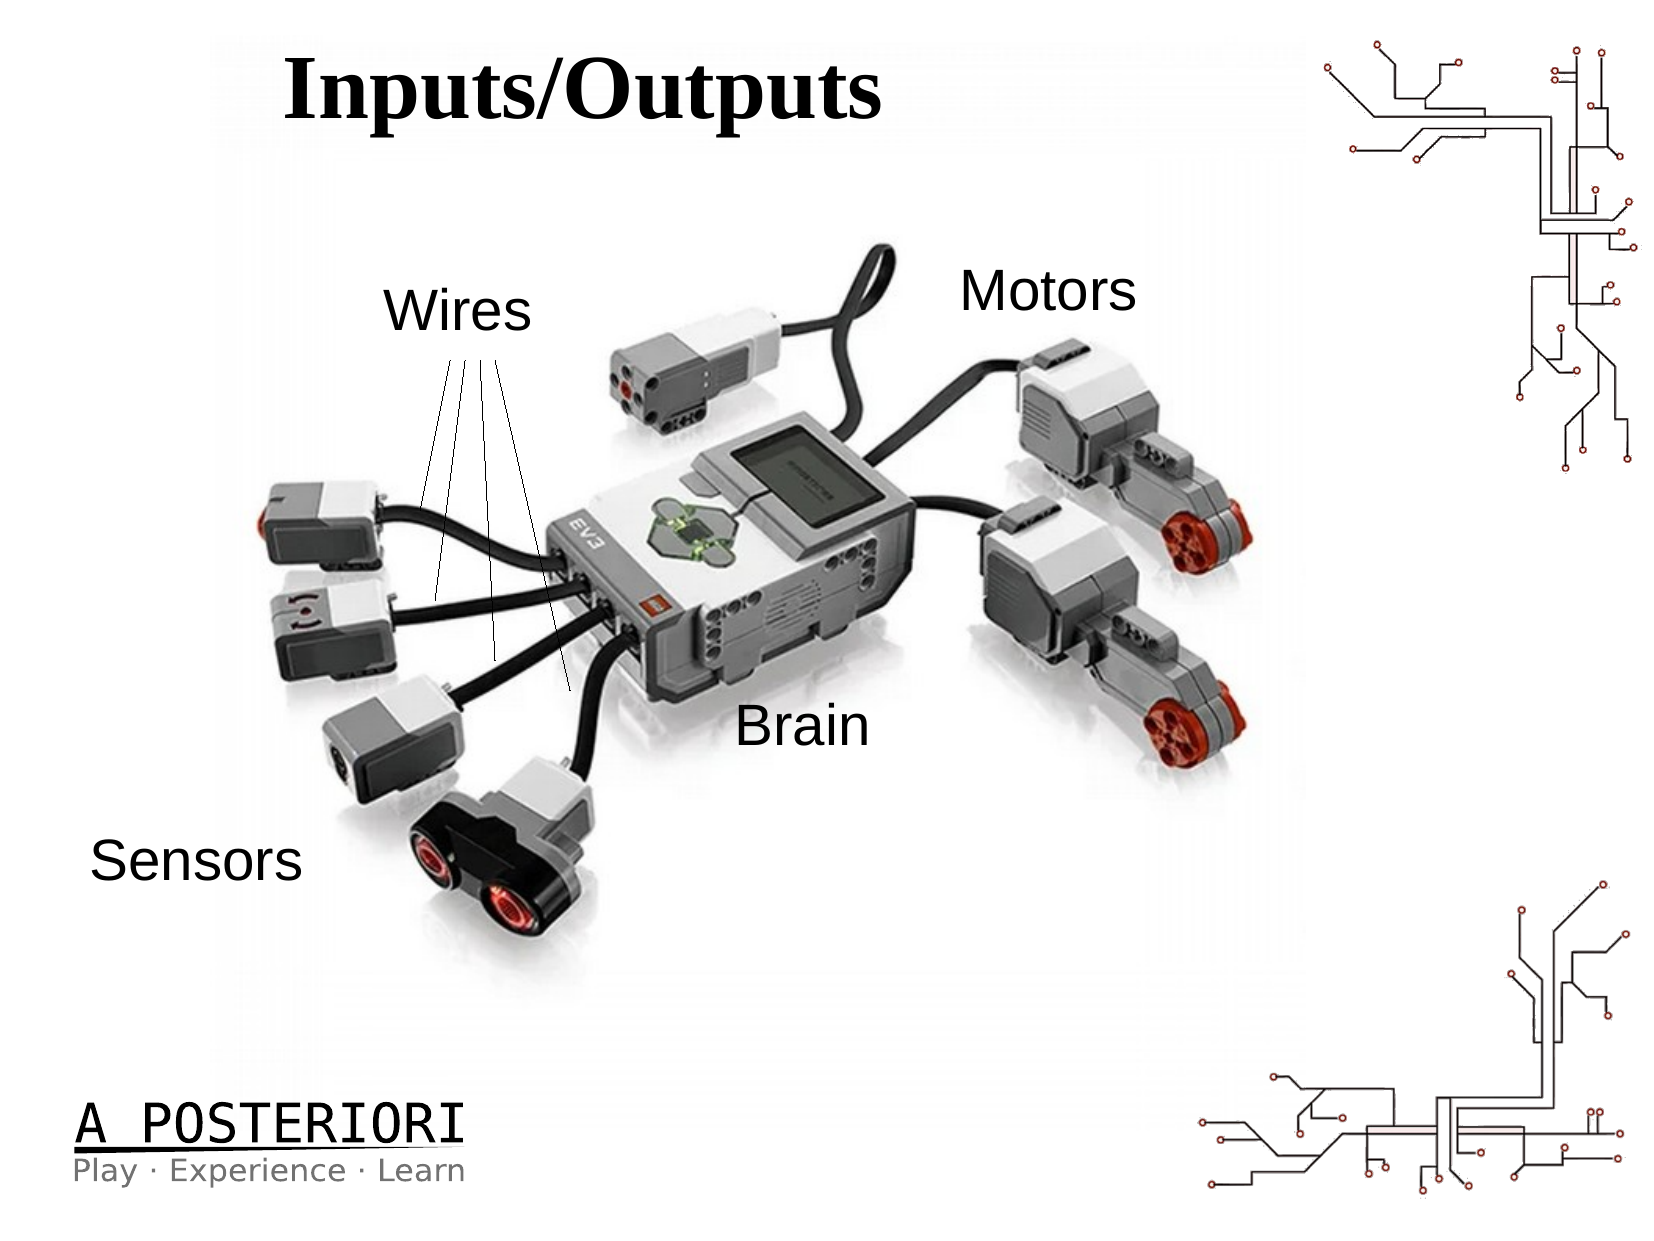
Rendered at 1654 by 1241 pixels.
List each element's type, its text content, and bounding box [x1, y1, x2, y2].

picture [73, 35, 1643, 1201]
title Inputs/Outputs [11, 10, 1156, 166]
text_box Sensors [75, 820, 376, 901]
text_box Motors [945, 250, 1396, 331]
text_box Brain [720, 685, 961, 766]
text_box Wires [368, 270, 819, 350]
